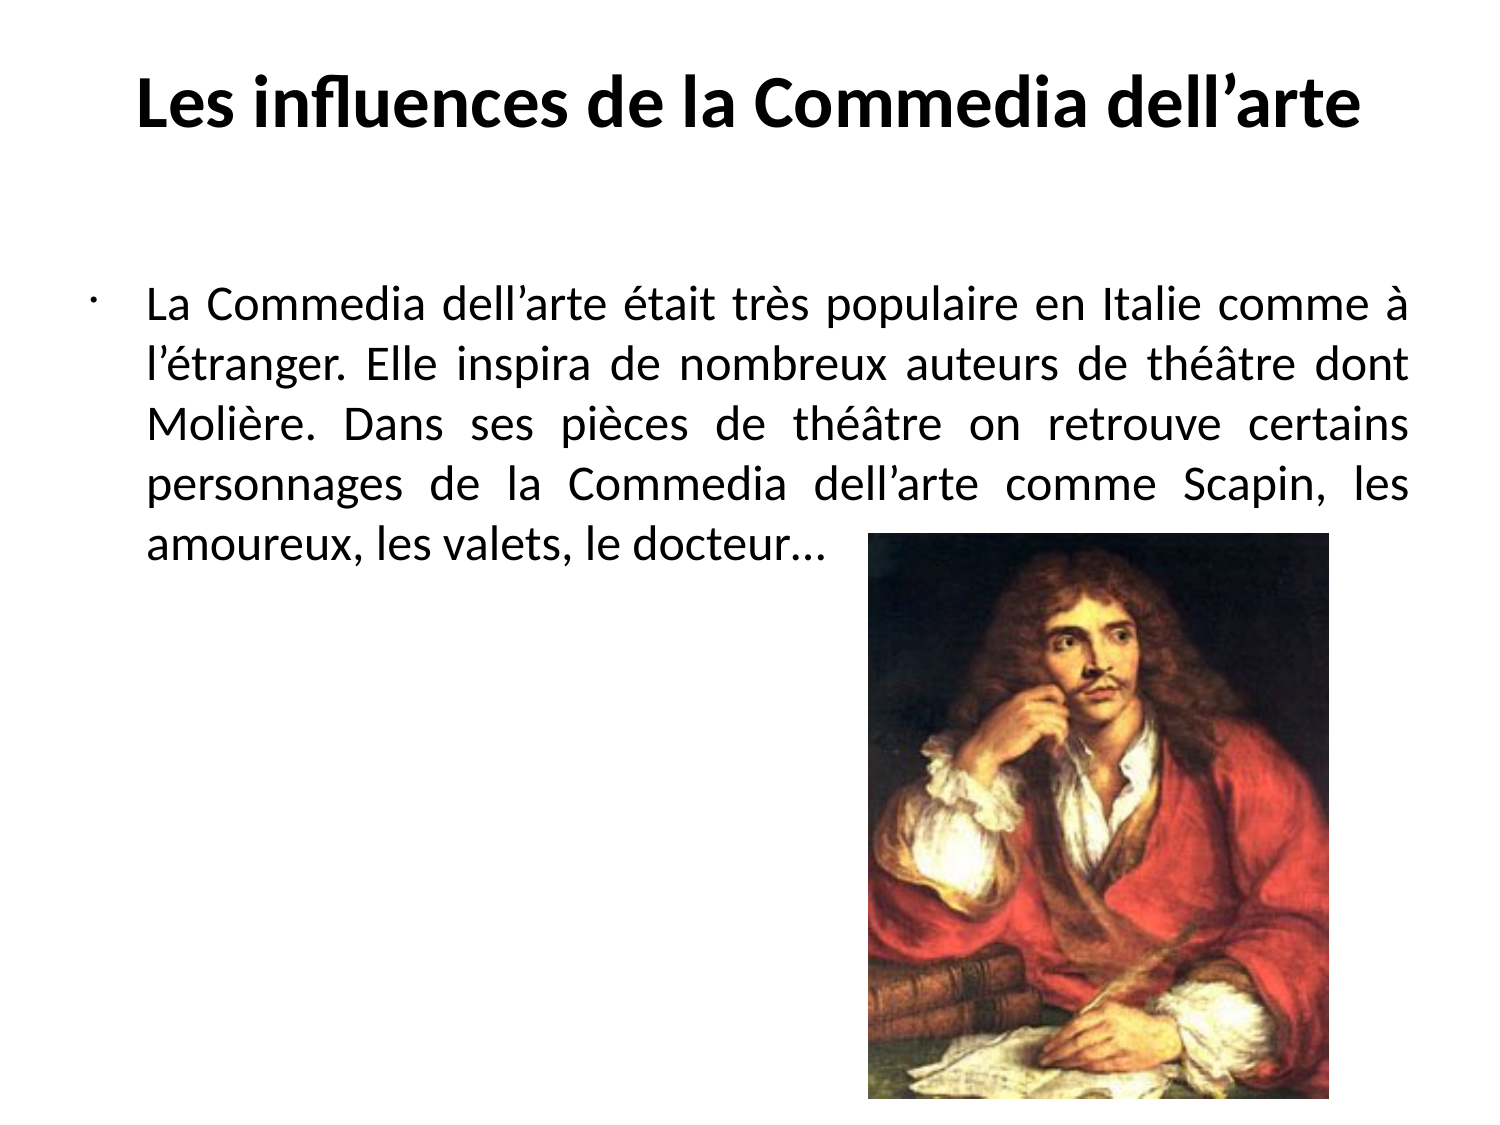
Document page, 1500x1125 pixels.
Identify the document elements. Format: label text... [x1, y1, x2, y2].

picture [868, 533, 1329, 1099]
title Les influences de la Commedia dell’arte [75, 45, 1425, 233]
list La Commedia dell’arte était très populaire en Italie comme à l’étranger. Elle inspira de nombreux auteurs de théâtre dont Molière. Dans ses pièces de théâtre on retrouve certains personnages de la Commedia dell’arte comme Scapin, les amoureux, les valets, le docteur… [75, 262, 1425, 1005]
